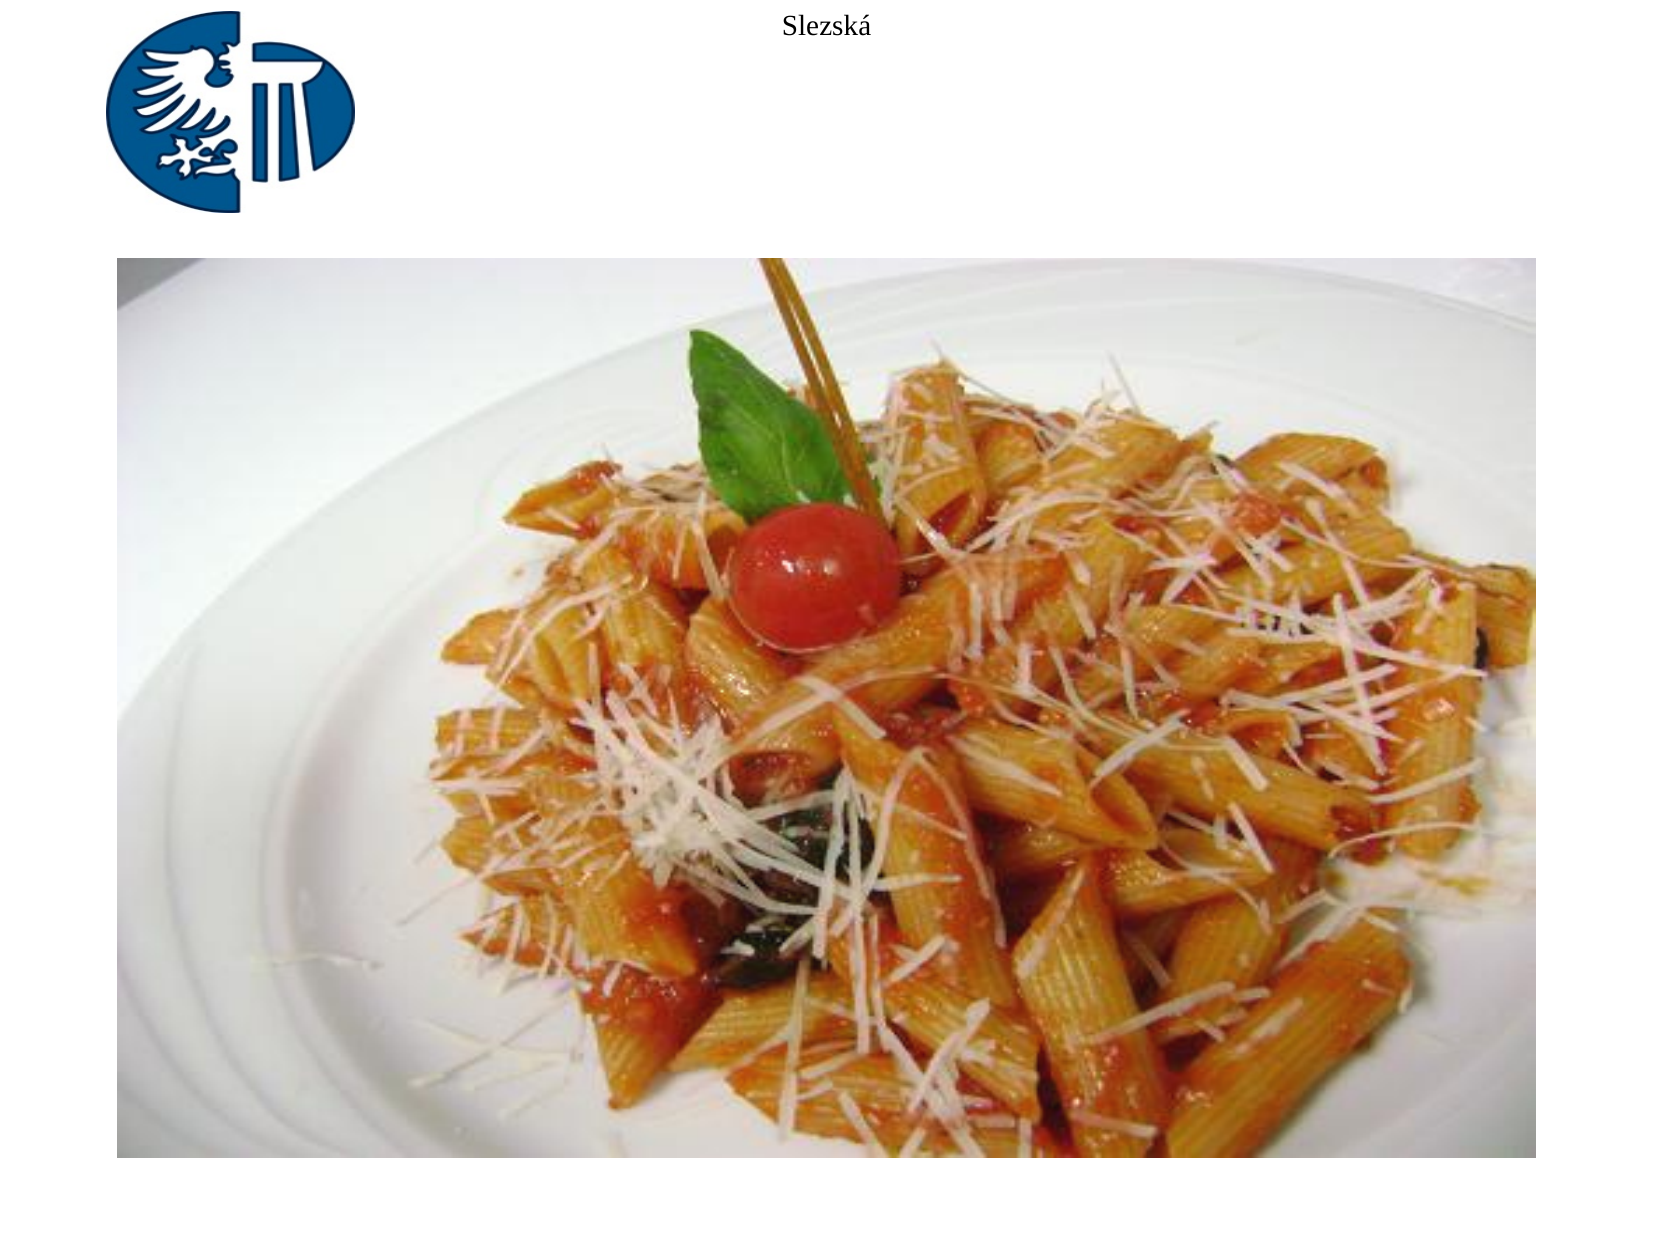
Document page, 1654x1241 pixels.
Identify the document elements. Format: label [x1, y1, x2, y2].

picture [106, 11, 355, 213]
picture [117, 258, 1536, 1158]
